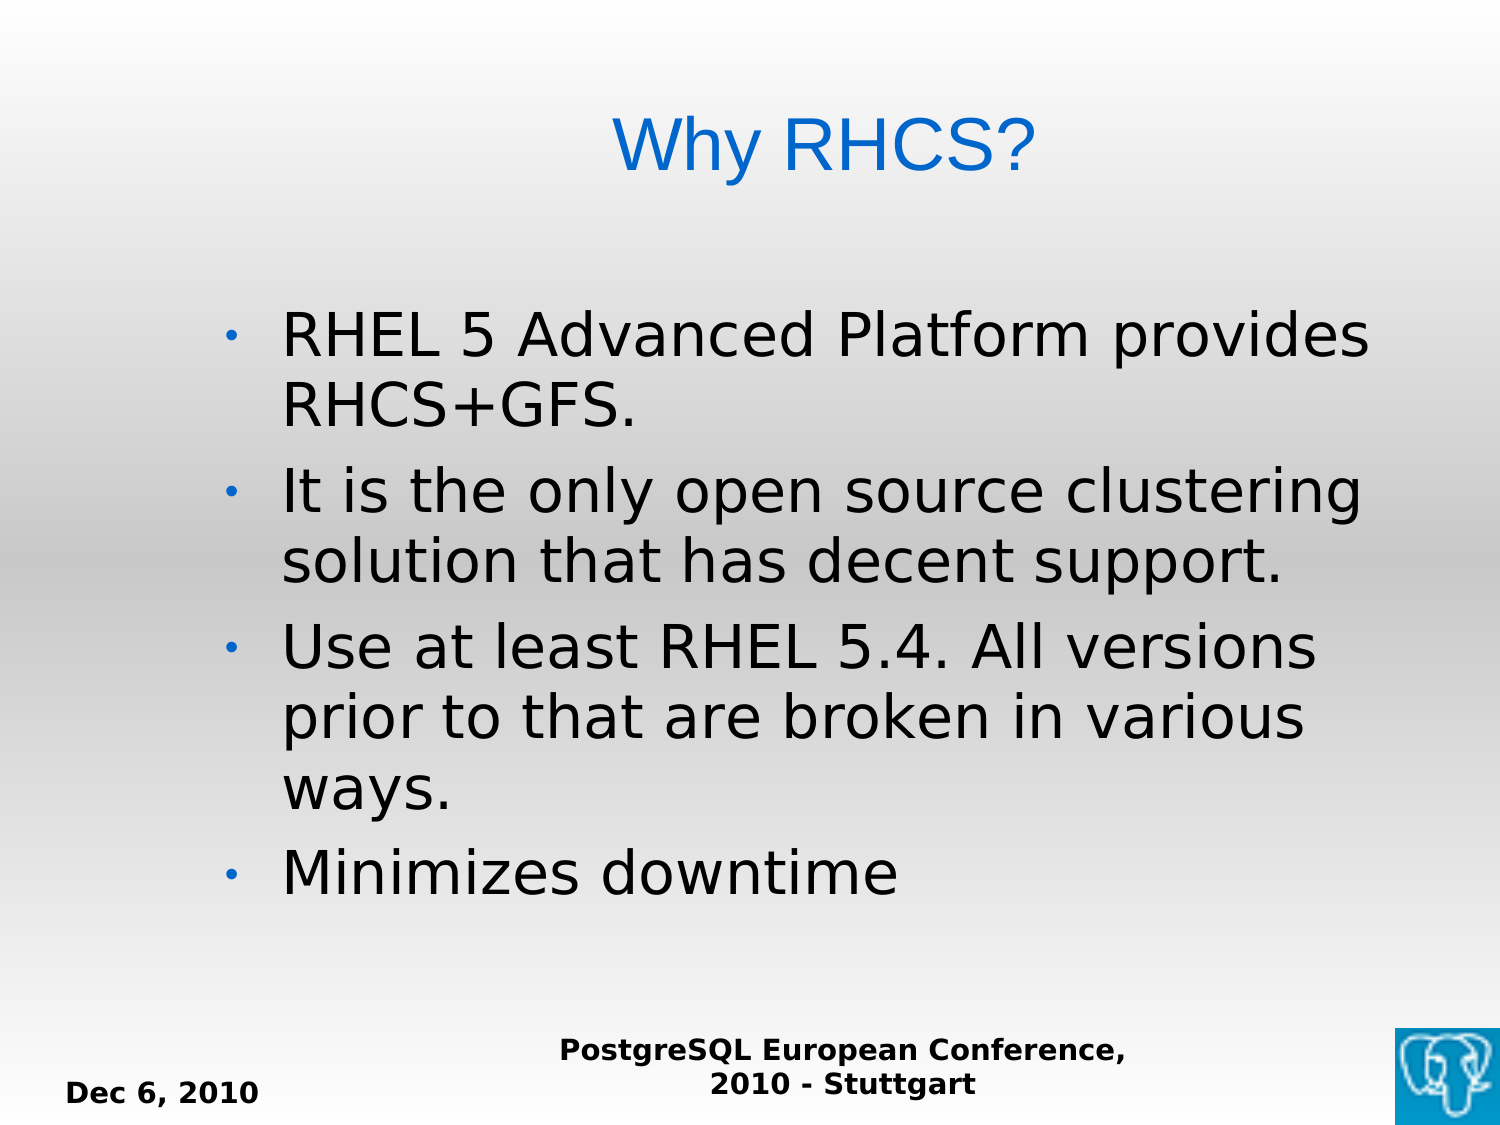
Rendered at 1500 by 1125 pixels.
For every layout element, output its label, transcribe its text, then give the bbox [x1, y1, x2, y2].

title Why RHCS? [224, 49, 1425, 238]
list RHEL 5 Advanced Platform provides RHCS+GFS. It is the only open source clustering solution that has decent support. Use at least RHEL 5.4. All versions prior to that are broken in various ways. Minimizes downtime [224, 299, 1425, 975]
picture [1400, 1033, 1492, 1118]
